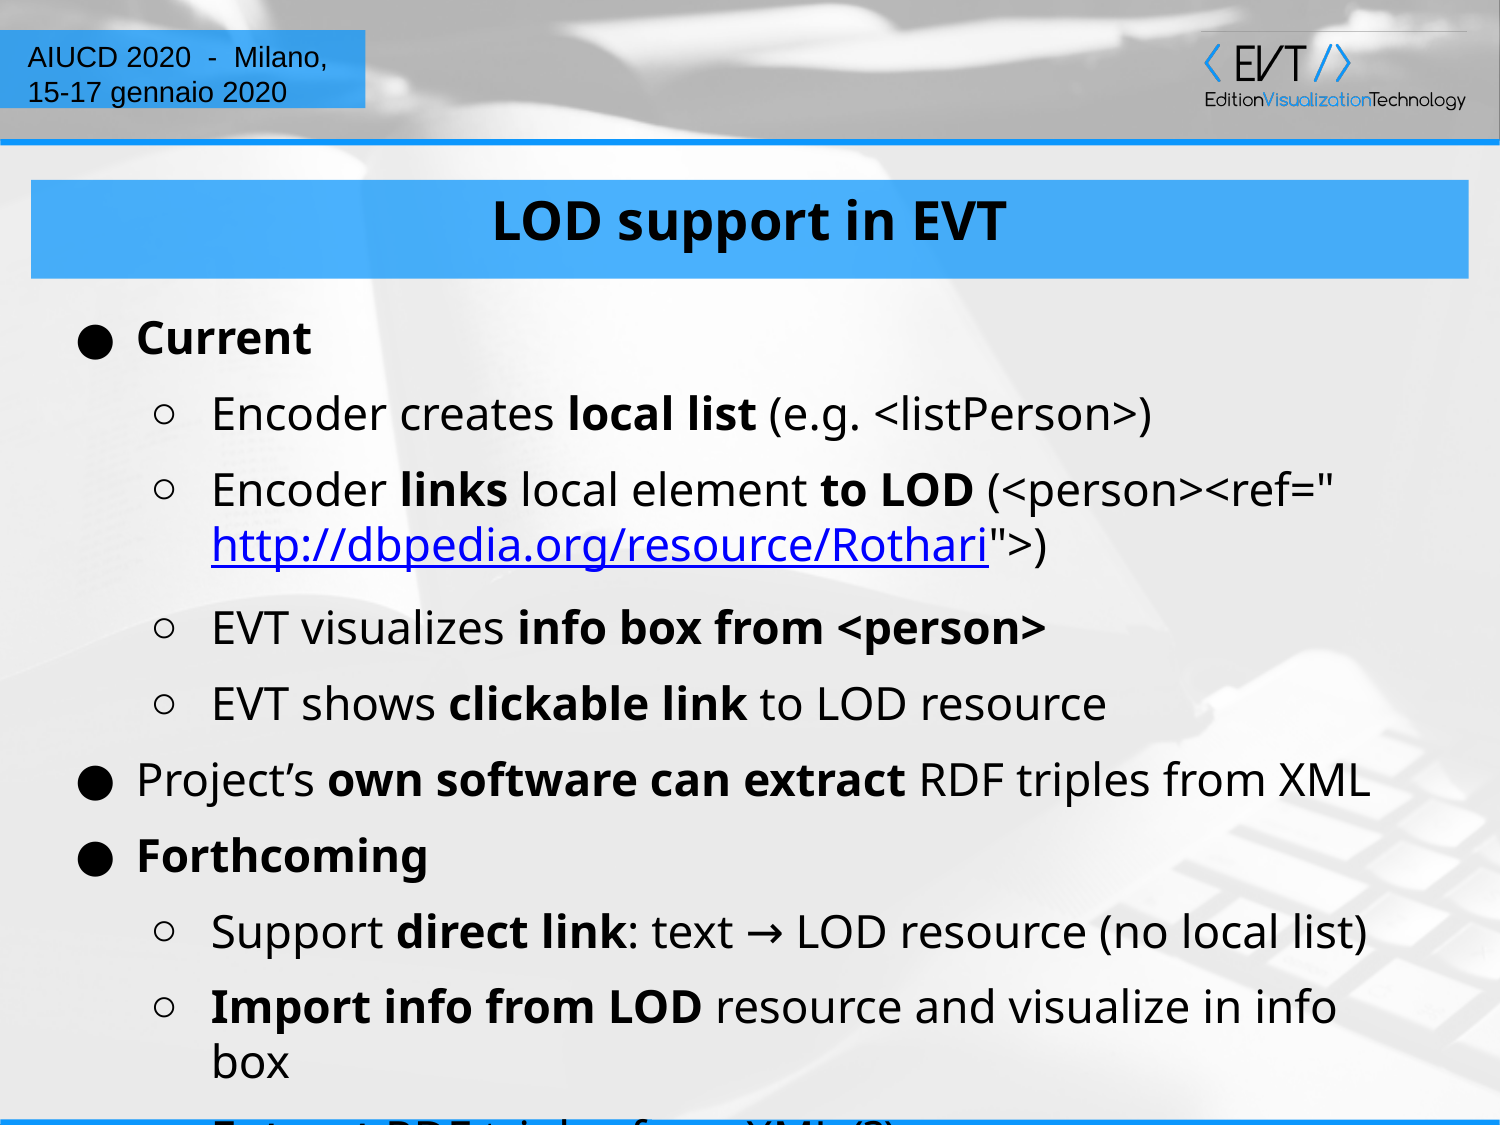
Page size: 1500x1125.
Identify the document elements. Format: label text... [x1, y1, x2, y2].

title LOD support in EVT [31, 176, 1469, 276]
text_box refers to www.ancientwisdoms.ac.uk/media/ontology/sawsOntology.owl#refersTo [0, 30, 366, 109]
list Current Encoder creates local list (e.g. <listPerson>) Encoder links local element to LOD (<person><ref="http://dbpedia.org/resource/Rothari">) EVT visualizes info box from <person> EVT shows clickable link to LOD resource Project’s own software can extract RDF triples from XML Forthcoming Support direct link: text → LOD resource (no local list) Import info from LOD resource and visualize in info box Extract RDF triples from XML (?) [51, 299, 1436, 1125]
picture [1201, 31, 1467, 112]
